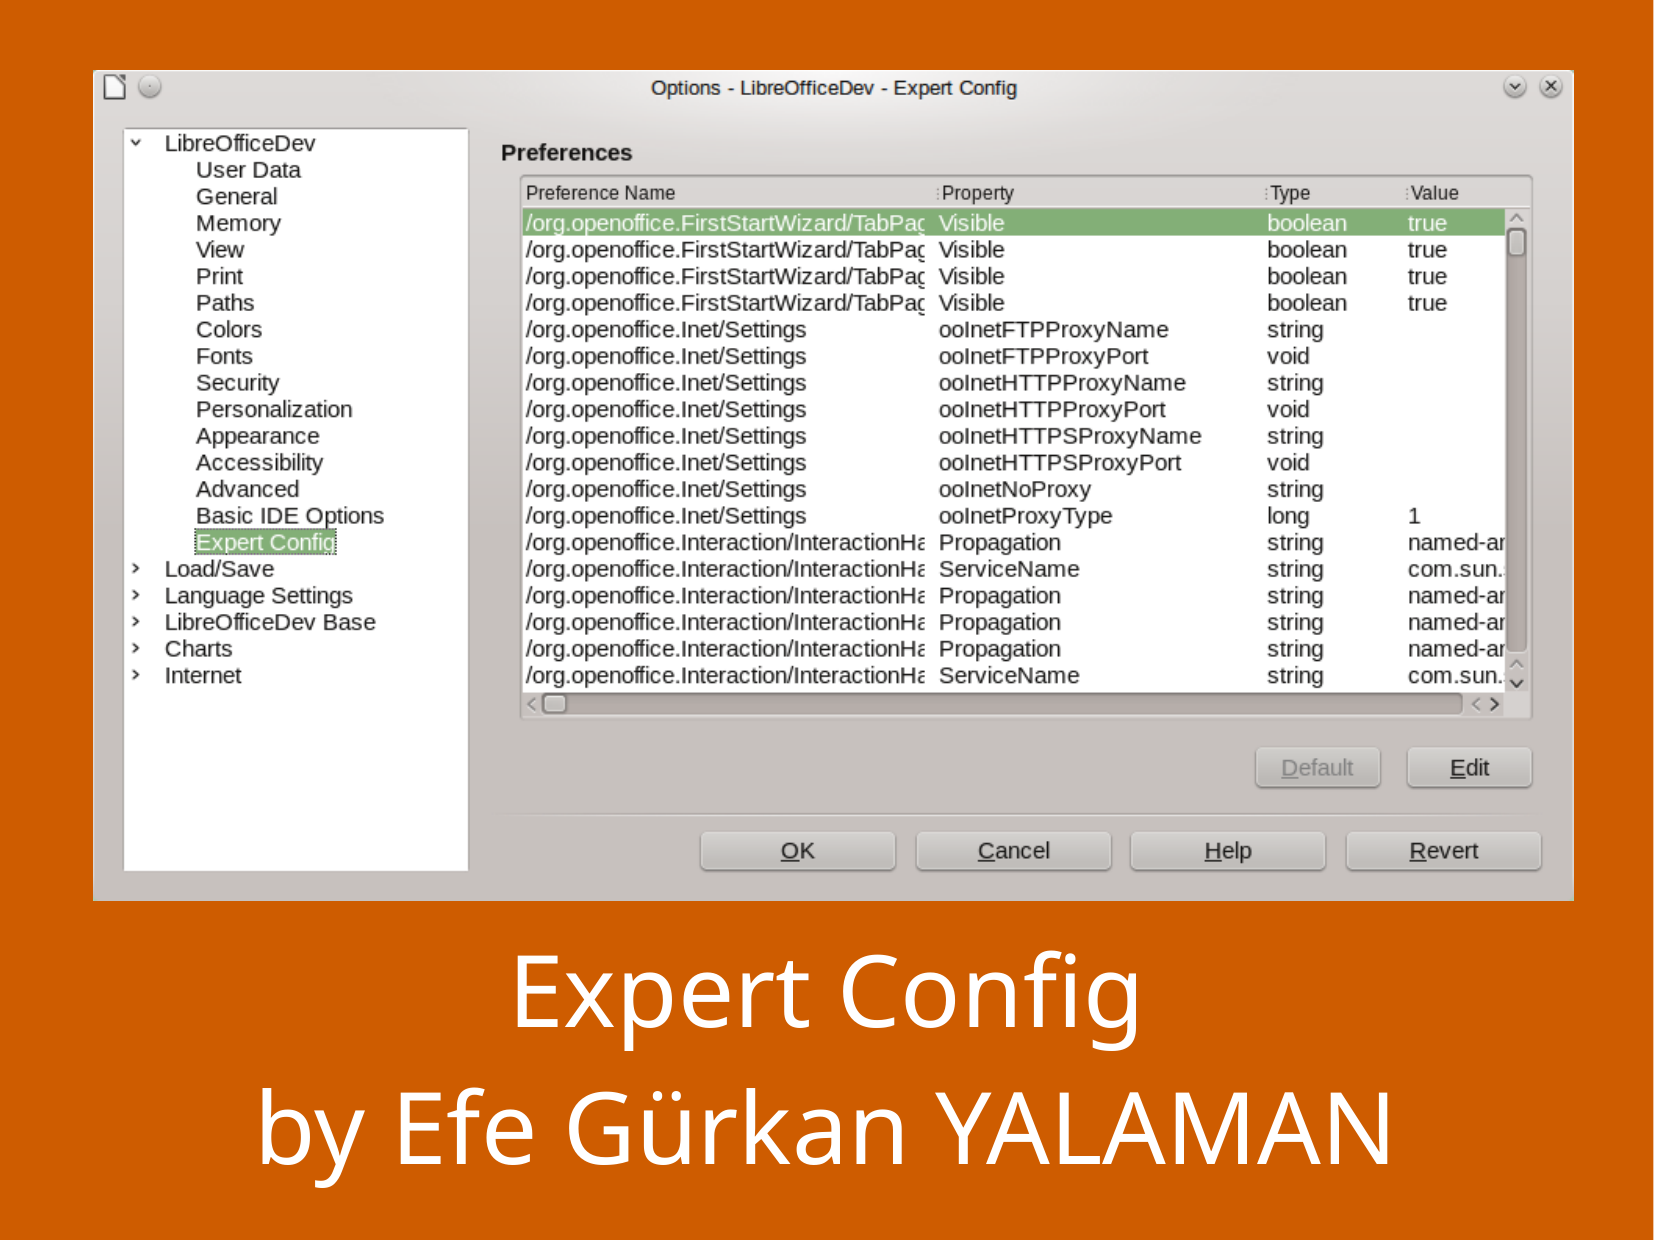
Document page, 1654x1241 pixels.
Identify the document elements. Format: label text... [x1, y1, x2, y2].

title Expert Config by Efe Gürkan YALAMAN [82, 937, 1571, 1178]
picture [93, 70, 1574, 901]
